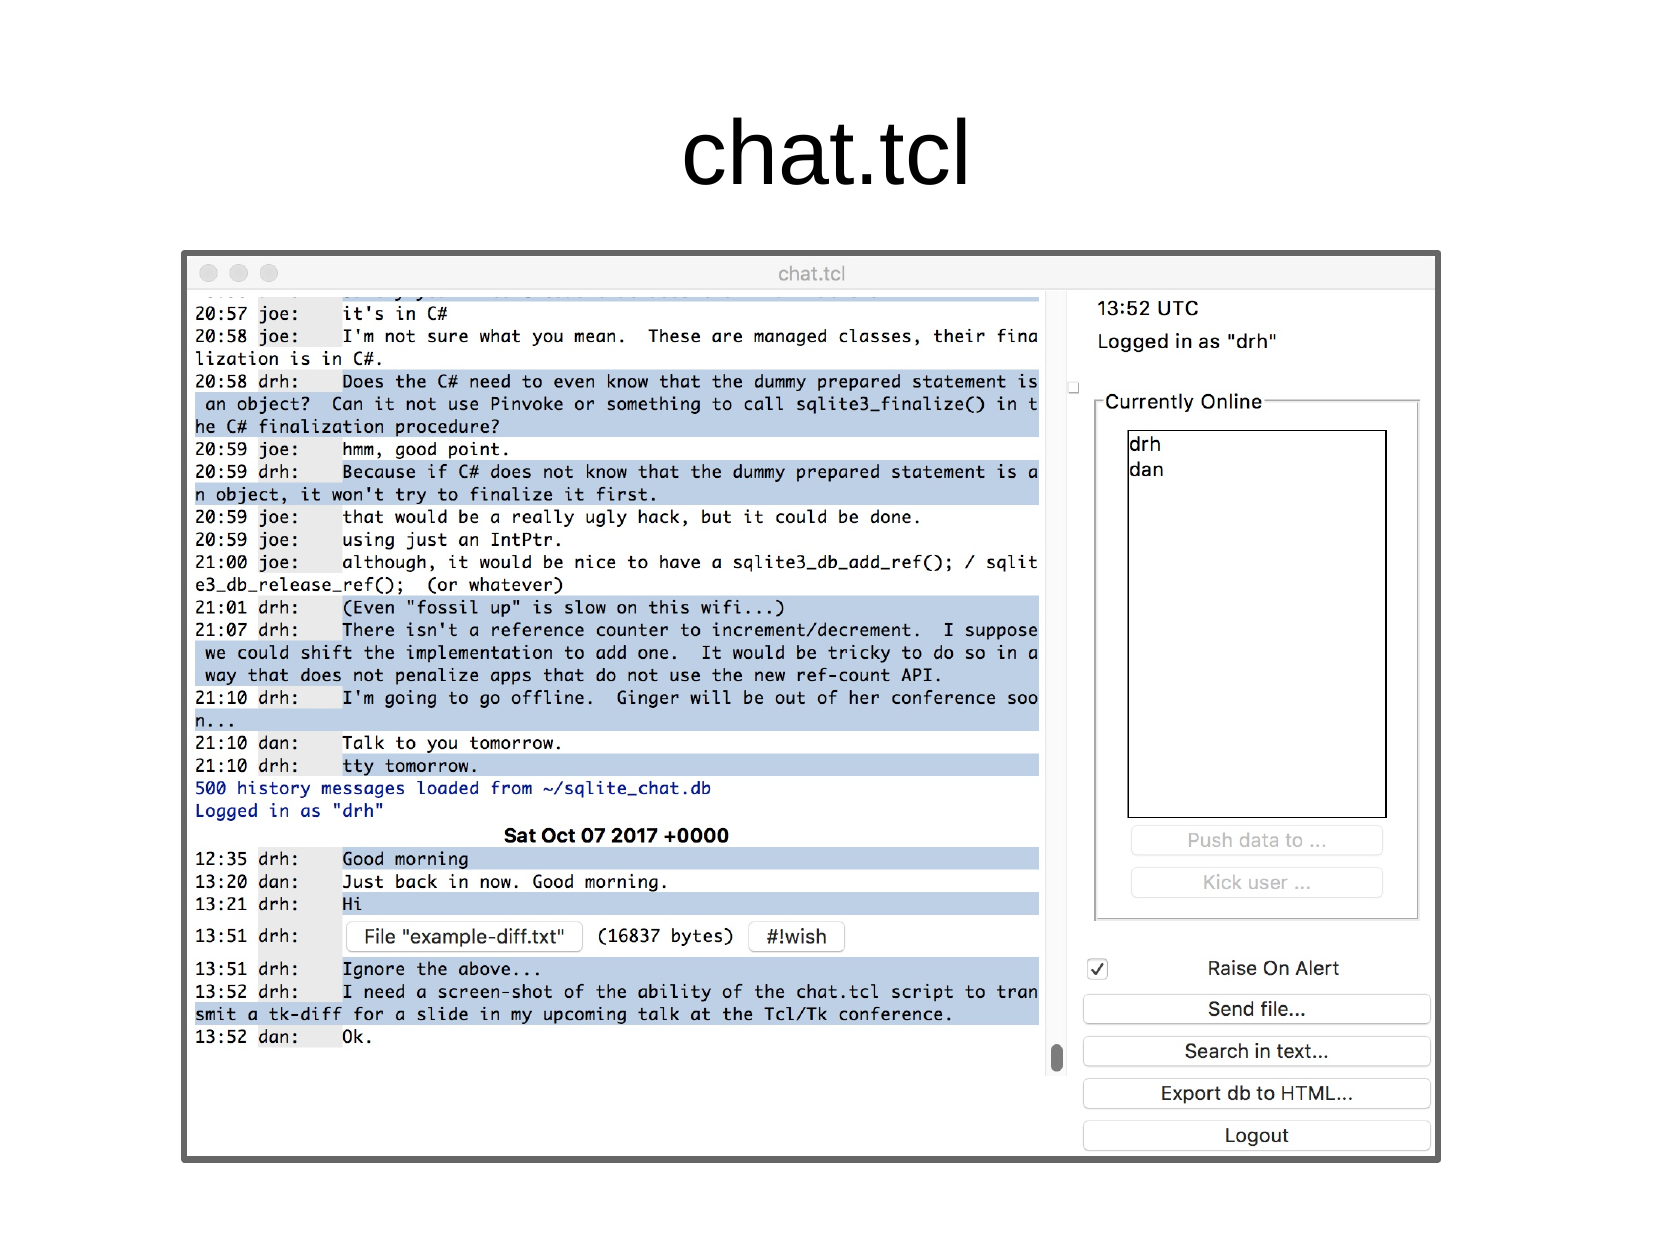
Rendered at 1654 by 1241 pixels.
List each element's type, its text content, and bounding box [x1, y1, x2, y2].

picture [187, 256, 1436, 1157]
title chat.tcl [82, 49, 1571, 257]
